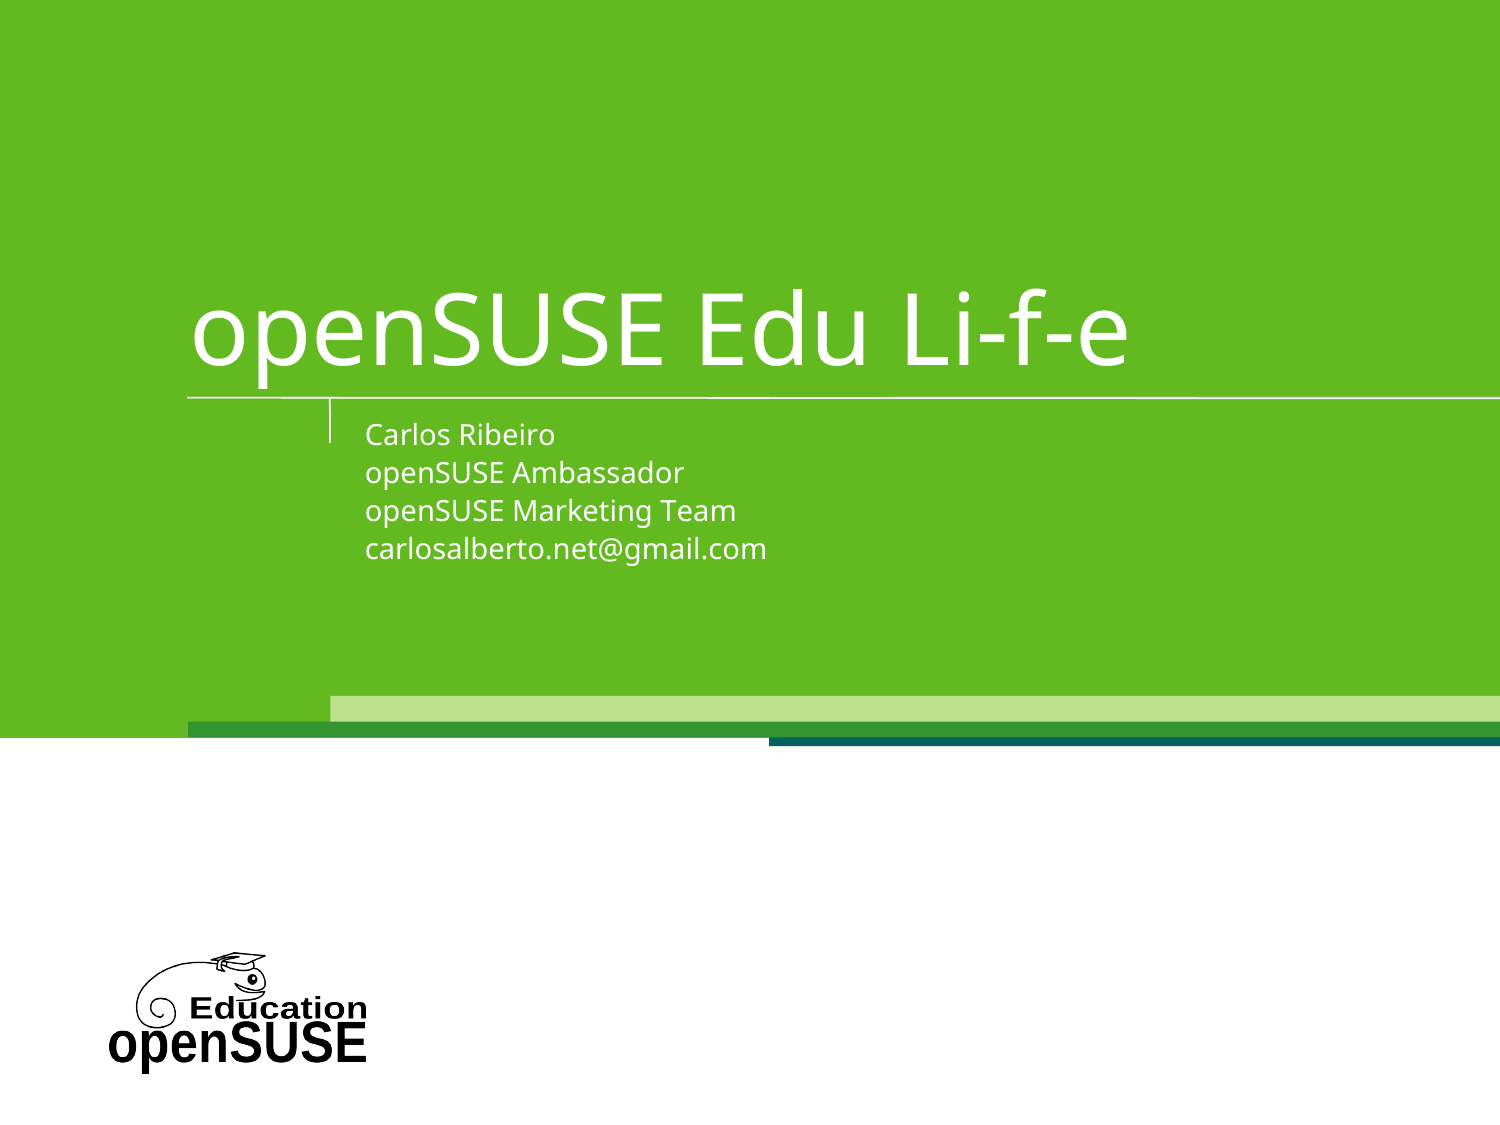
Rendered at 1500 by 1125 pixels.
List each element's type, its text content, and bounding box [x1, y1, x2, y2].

text_box Carlos Ribeiro openSUSE Ambassador openSUSE Marketing Team carlosalberto.net@gmail.com [350, 414, 1150, 547]
picture [109, 952, 366, 1074]
title openSUSE Edu Li-f-e [174, 137, 1388, 388]
